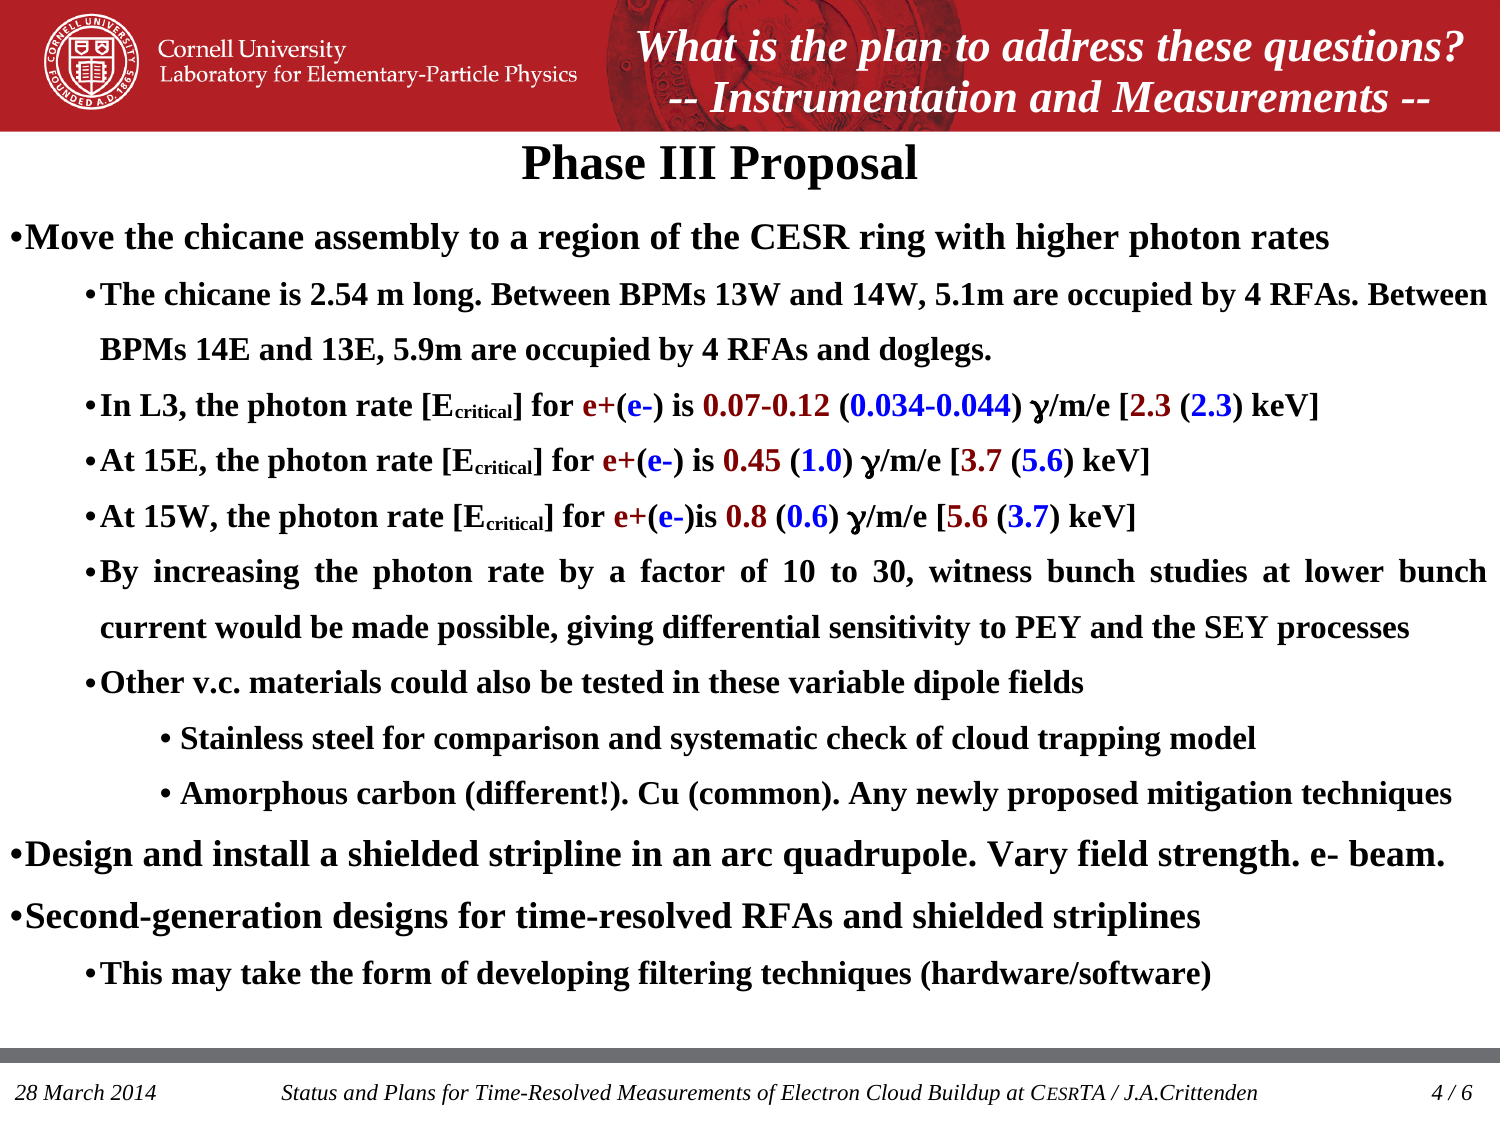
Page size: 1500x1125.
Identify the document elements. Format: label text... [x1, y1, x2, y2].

picture [0, 0, 1500, 132]
text_box Move the chicane assembly to a region of the CESR ring with higher photon rates The chicane is 2.54 m long. Between BPMs 13W and 14W, 5.1m are occupied by 4 RFAs. Between BPMs 14E and 13E, 5.9m are occupied by 4 RFAs and doglegs. In L3, the photon rate [Ecritical] for e+(e-) is 0.07-0.12 (0.034-0.044) g/m/e [2.3 (2.3) keV] At 15E, the photon rate [Ecritical] for e+(e-) is 0.45 (1.0) g/m/e [3.7 (5.6) keV] At 15W, the photon rate [Ecritical] for e+(e-)is 0.8 (0.6) g/m/e [5.6 (3.7) keV] By increasing the photon rate by a factor of 10 to 30, witness bunch studies at lower bunch current would be made possible, giving differential sensitivity to PEY and the SEY processes Other v.c. materials could also be tested in these variable dipole fields Stainless steel for comparison and systematic check of cloud trapping model Amorphous carbon (different!). Cu (common). Any newly proposed mitigation techniques Design and install a shielded stripline in an arc quadrupole. Vary field strength. e- beam. Second-generation designs for time-resolved RFAs and shielded striplines This may take the form of developing filtering techniques (hardware/software) [0, 187, 1500, 1046]
text_box Phase III Proposal [420, 127, 1021, 187]
title What is the plan to address these questions? -- Instrumentation and Measurements -- [600, 7, 1500, 136]
